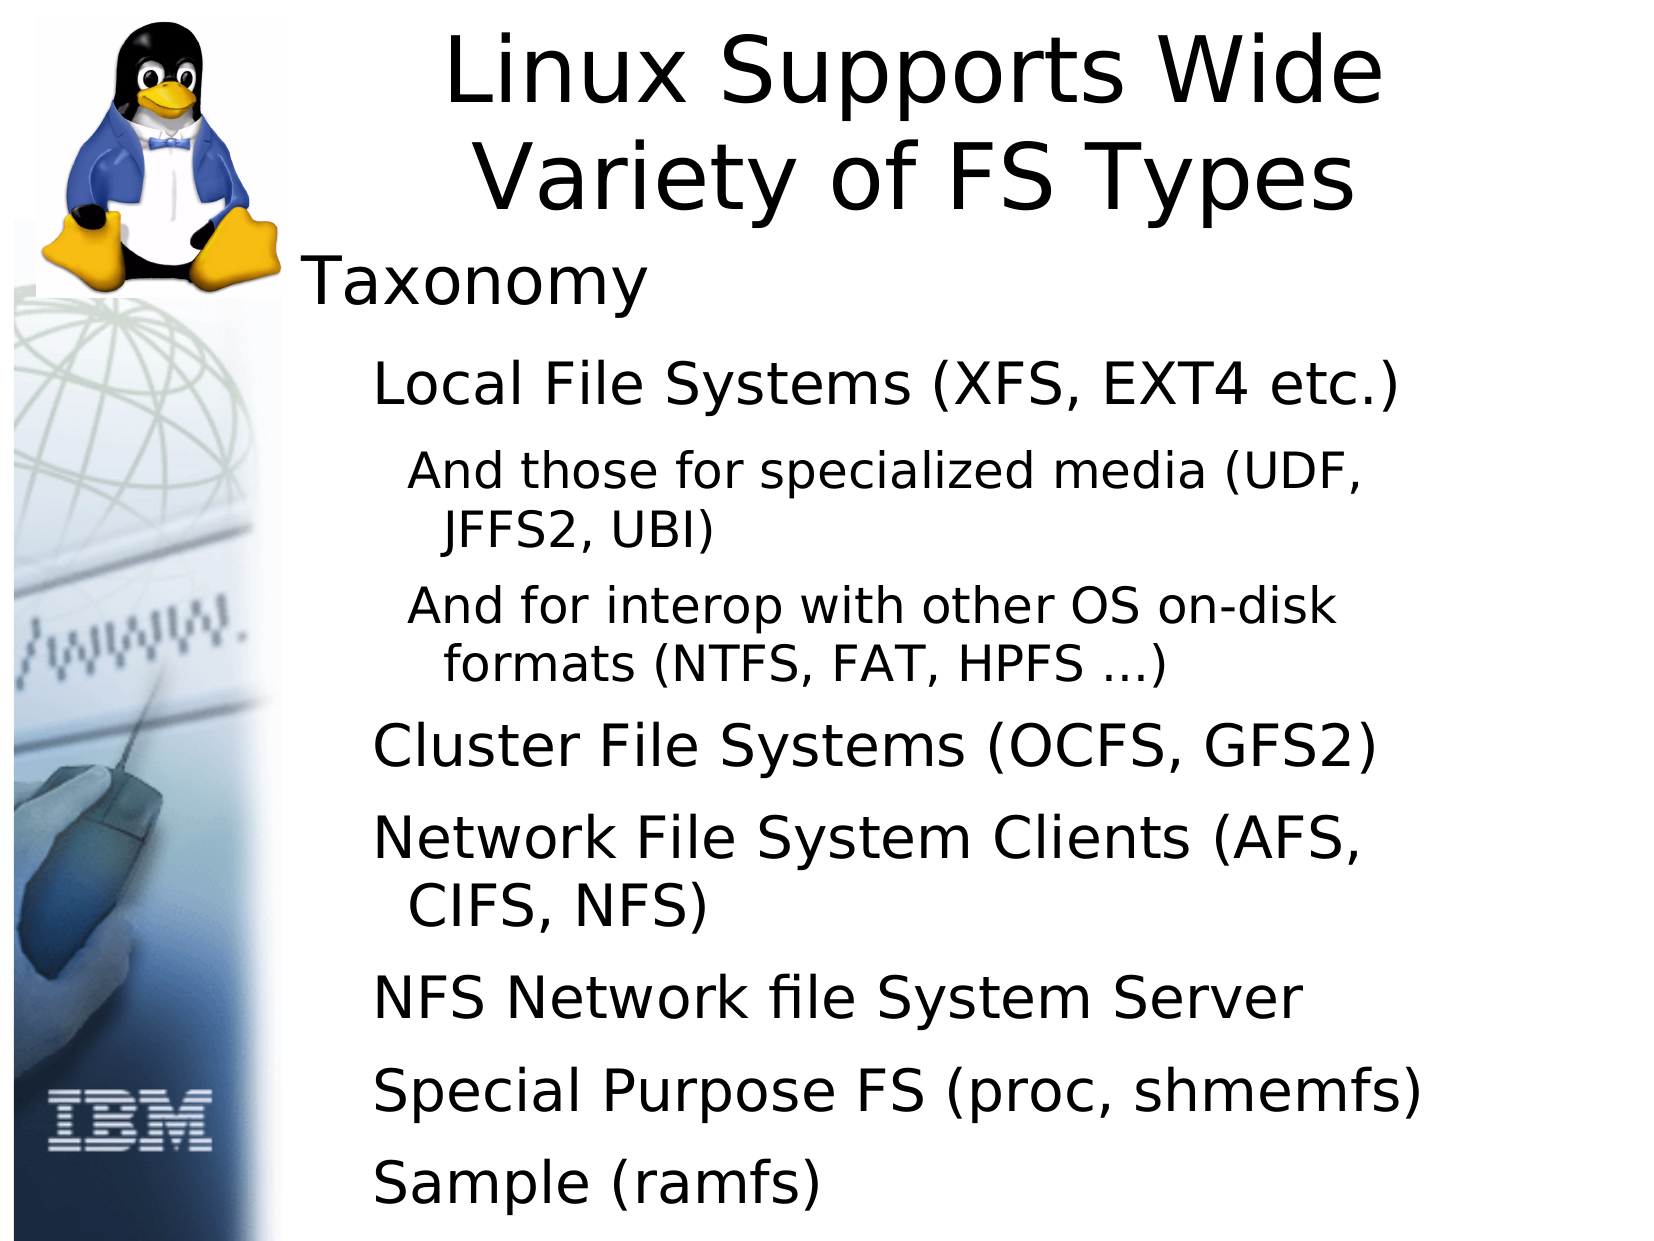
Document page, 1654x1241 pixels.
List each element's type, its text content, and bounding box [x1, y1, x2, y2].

title Linux Supports Wide Variety of FS Types [301, 17, 1528, 231]
list Taxonomy Local File Systems (XFS, EXT4 etc.) And those for specialized media (UDF, JFFS2, UBI) And for interop with other OS on-disk formats (NTFS, FAT, HPFS ...) Cluster File Systems (OCFS, GFS2) Network File System Clients (AFS, CIFS, NFS) NFS Network file System Server Special Purpose FS (proc, shmemfs) Sample (ramfs) [301, 243, 1520, 1214]
